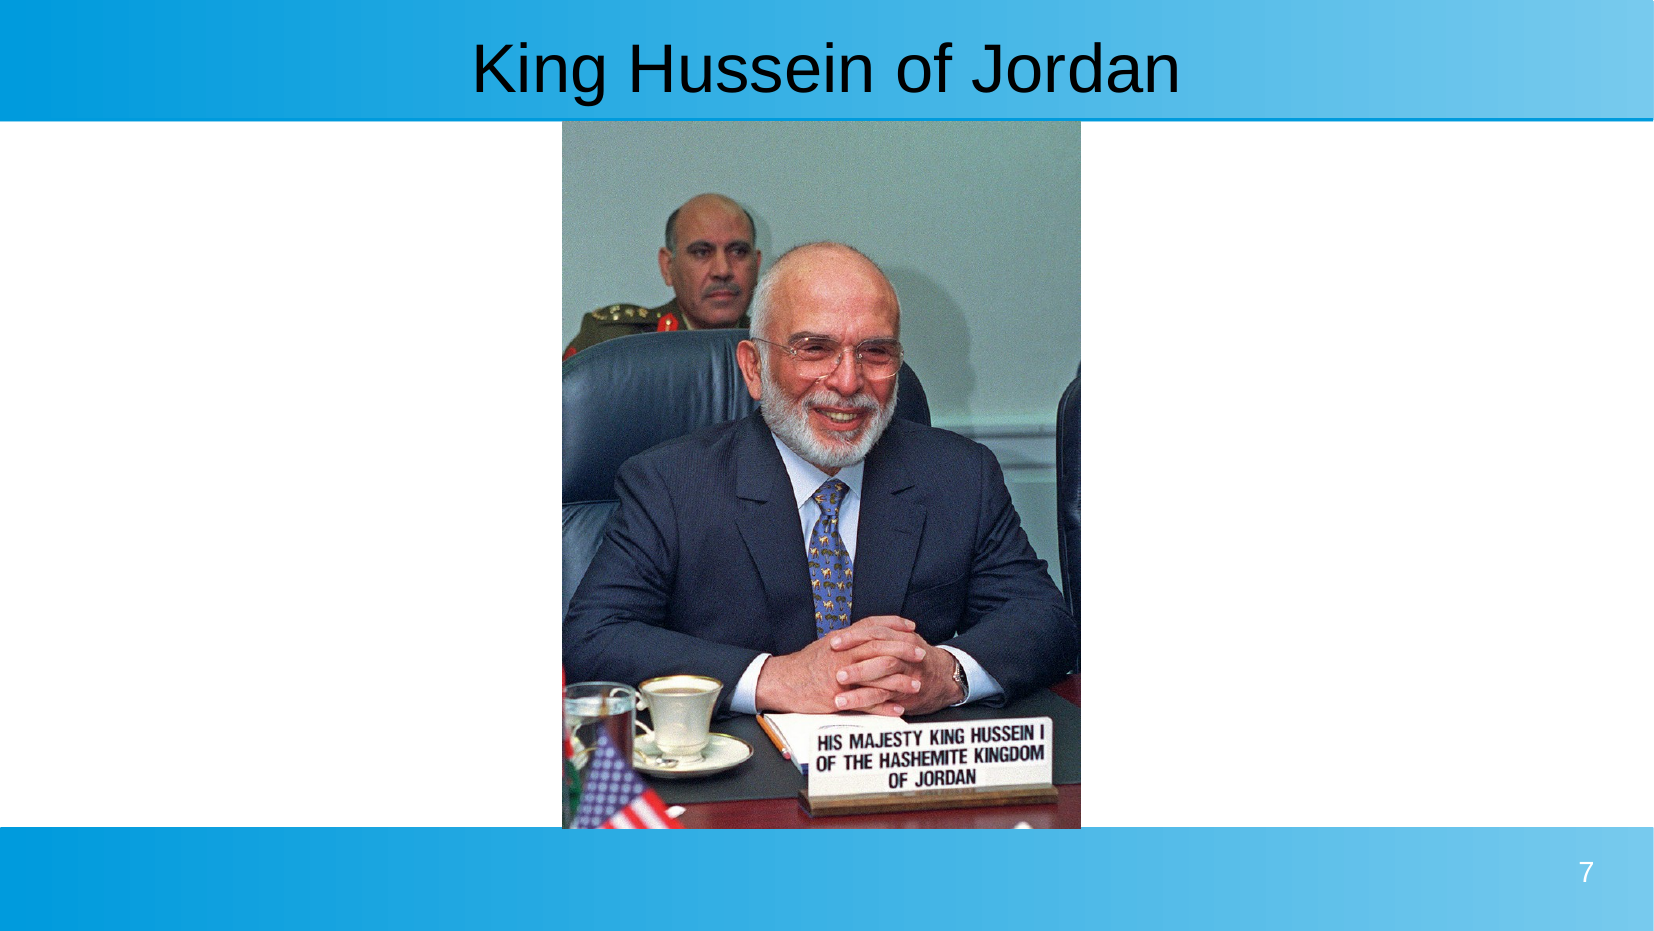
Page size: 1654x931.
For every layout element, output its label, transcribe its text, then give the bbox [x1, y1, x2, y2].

title King Hussein of Jordan [59, 29, 1595, 108]
picture [562, 122, 1081, 829]
